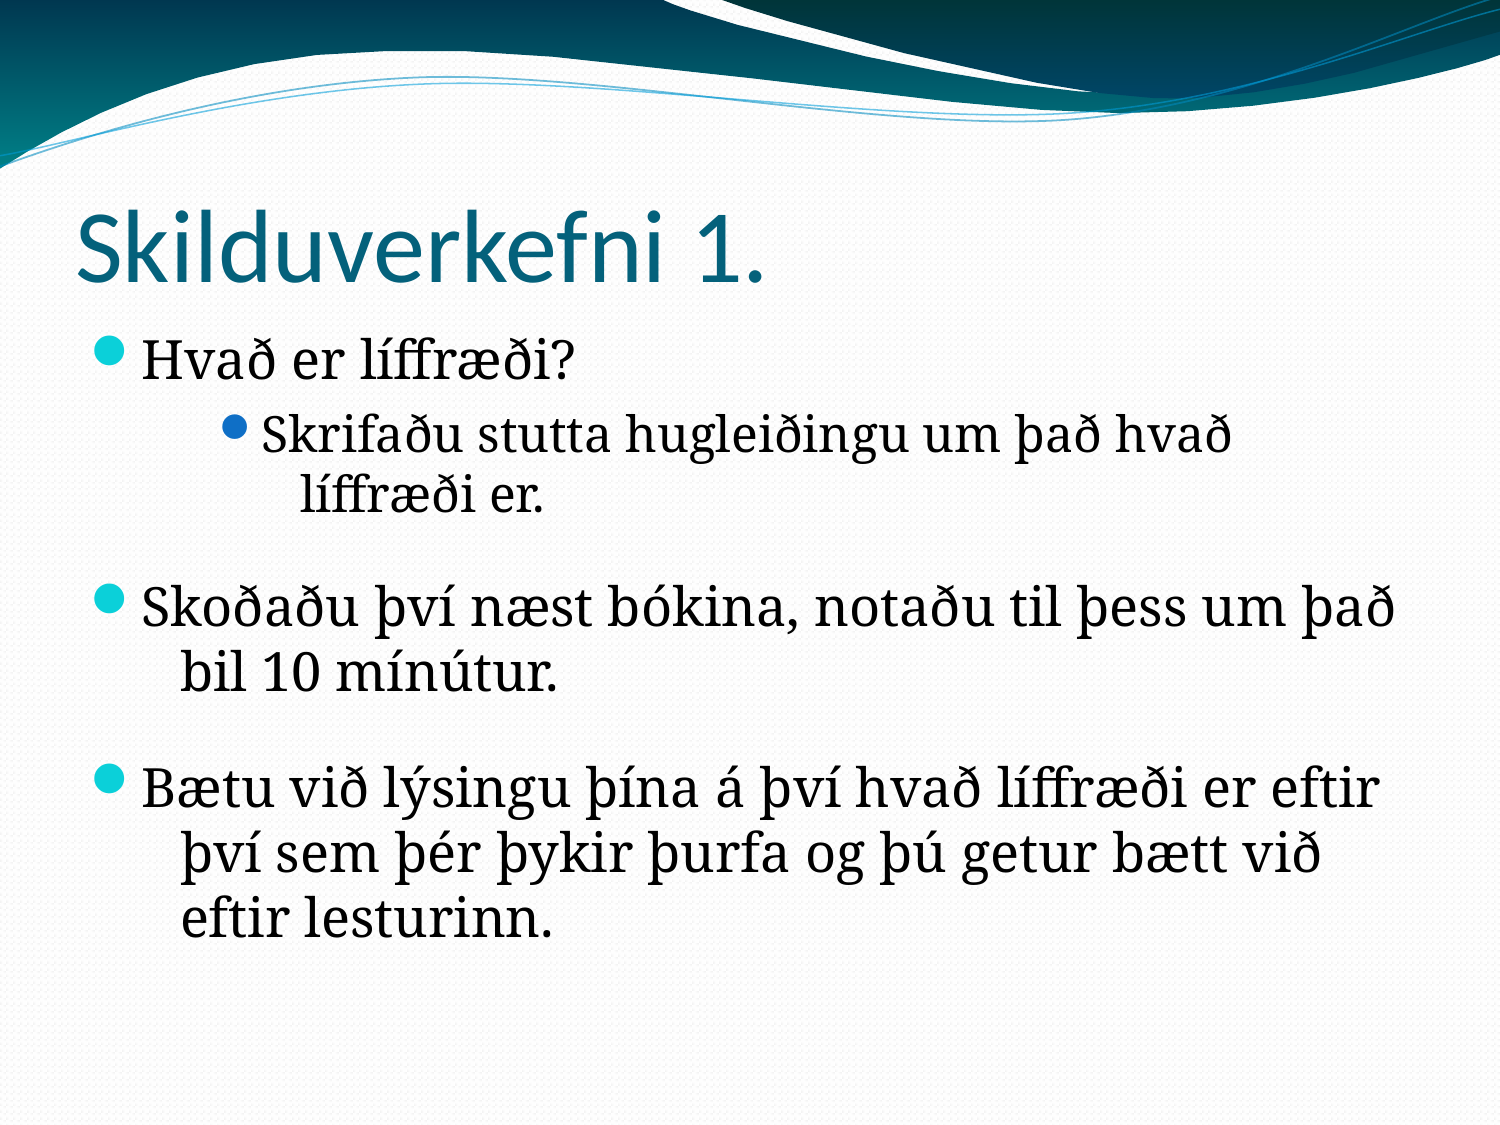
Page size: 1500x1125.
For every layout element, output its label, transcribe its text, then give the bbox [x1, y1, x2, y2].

list Hvað er líffræði? Skrifaðu stutta hugleiðingu um það hvað líffræði er. Skoðaðu því næst bókina, notaðu til þess um það bil 10 mínútur. Bætu við lýsingu þína á því hvað líffræði er eftir því sem þér þykir þurfa og þú getur bætt við eftir lesturinn. [75, 317, 1426, 1038]
title Skilduverkefni 1. [75, 115, 1426, 304]
